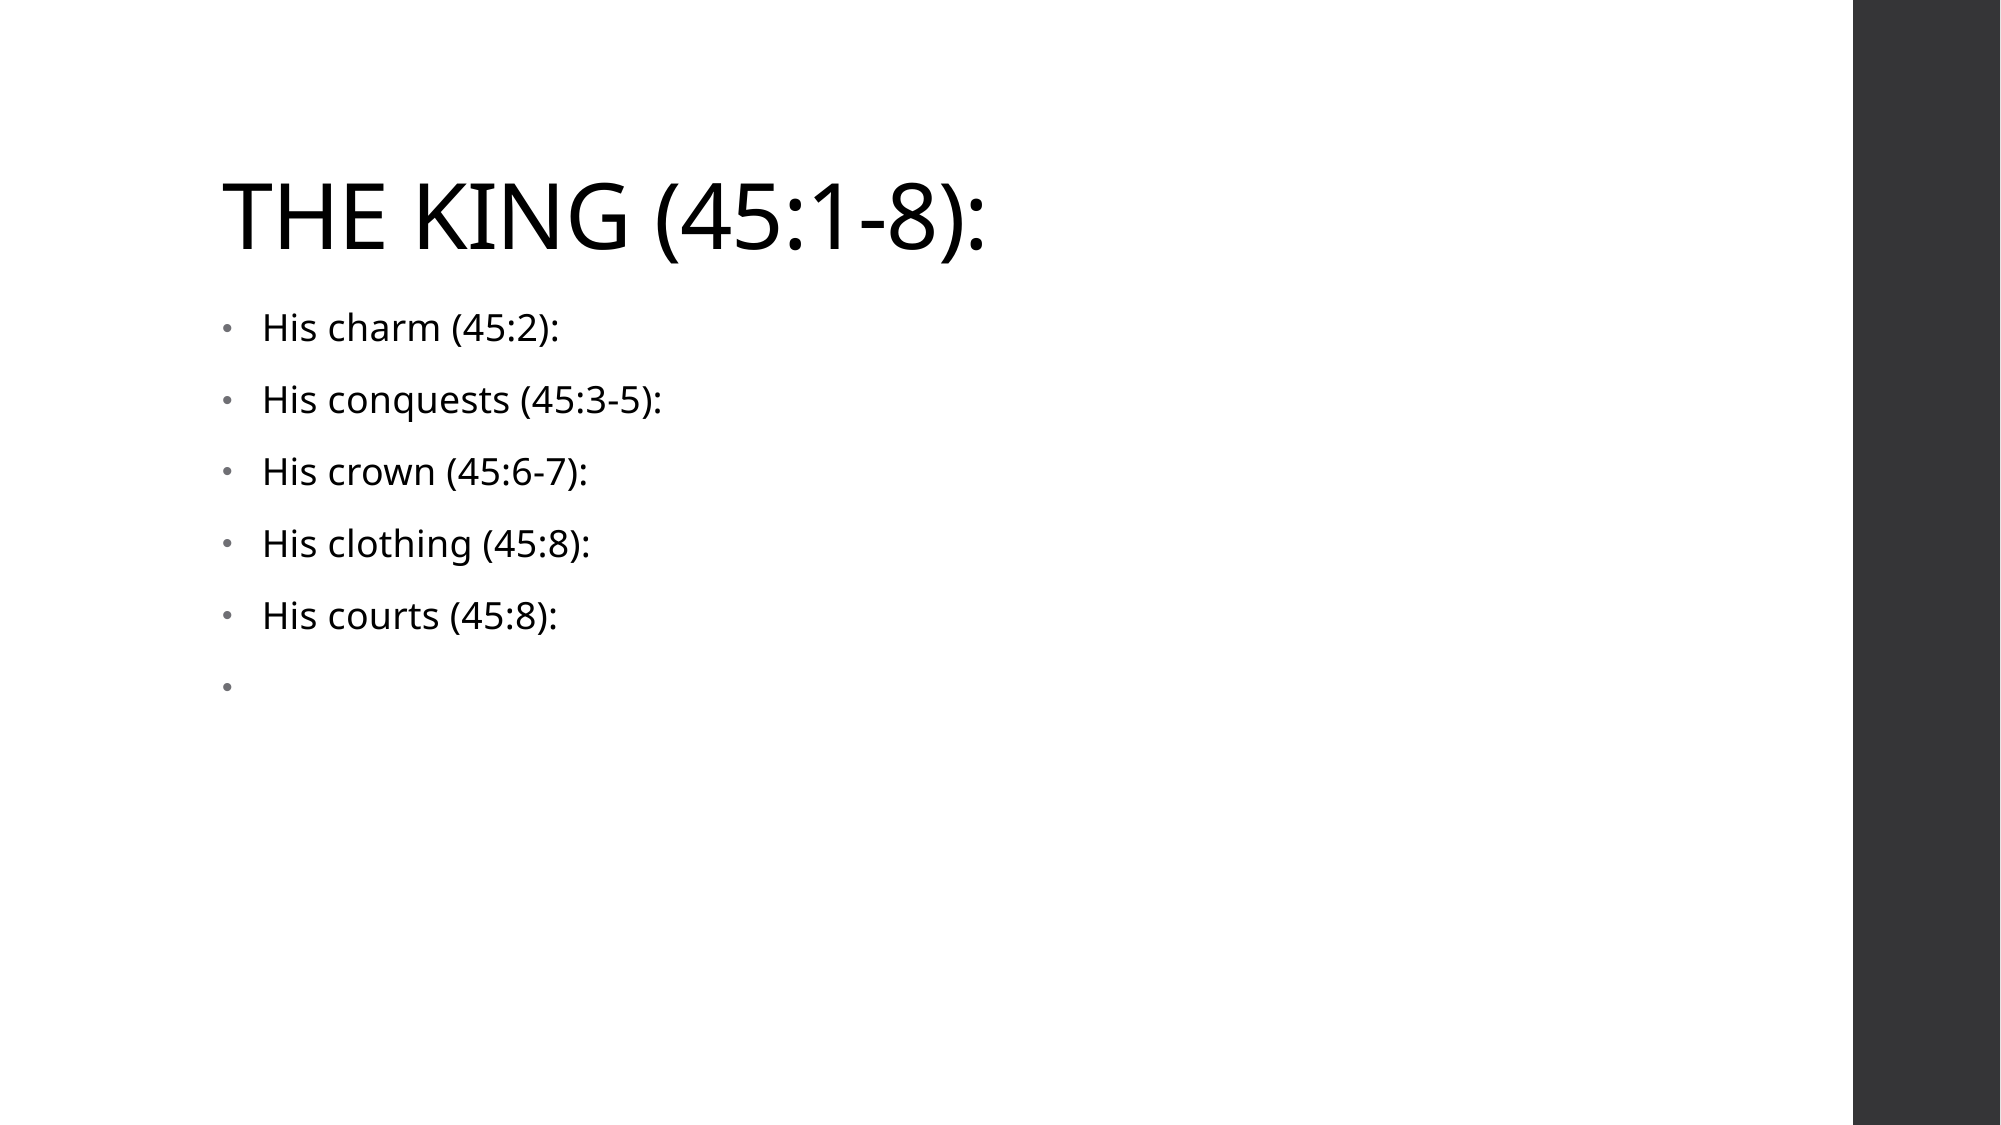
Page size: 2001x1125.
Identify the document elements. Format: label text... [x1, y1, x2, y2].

title THE KING (45:1-8): [206, 60, 1797, 278]
list His charm (45:2): His conquests (45:3-5): His crown (45:6-7): His clothing (45:8): His courts (45:8): [206, 299, 1617, 1014]
